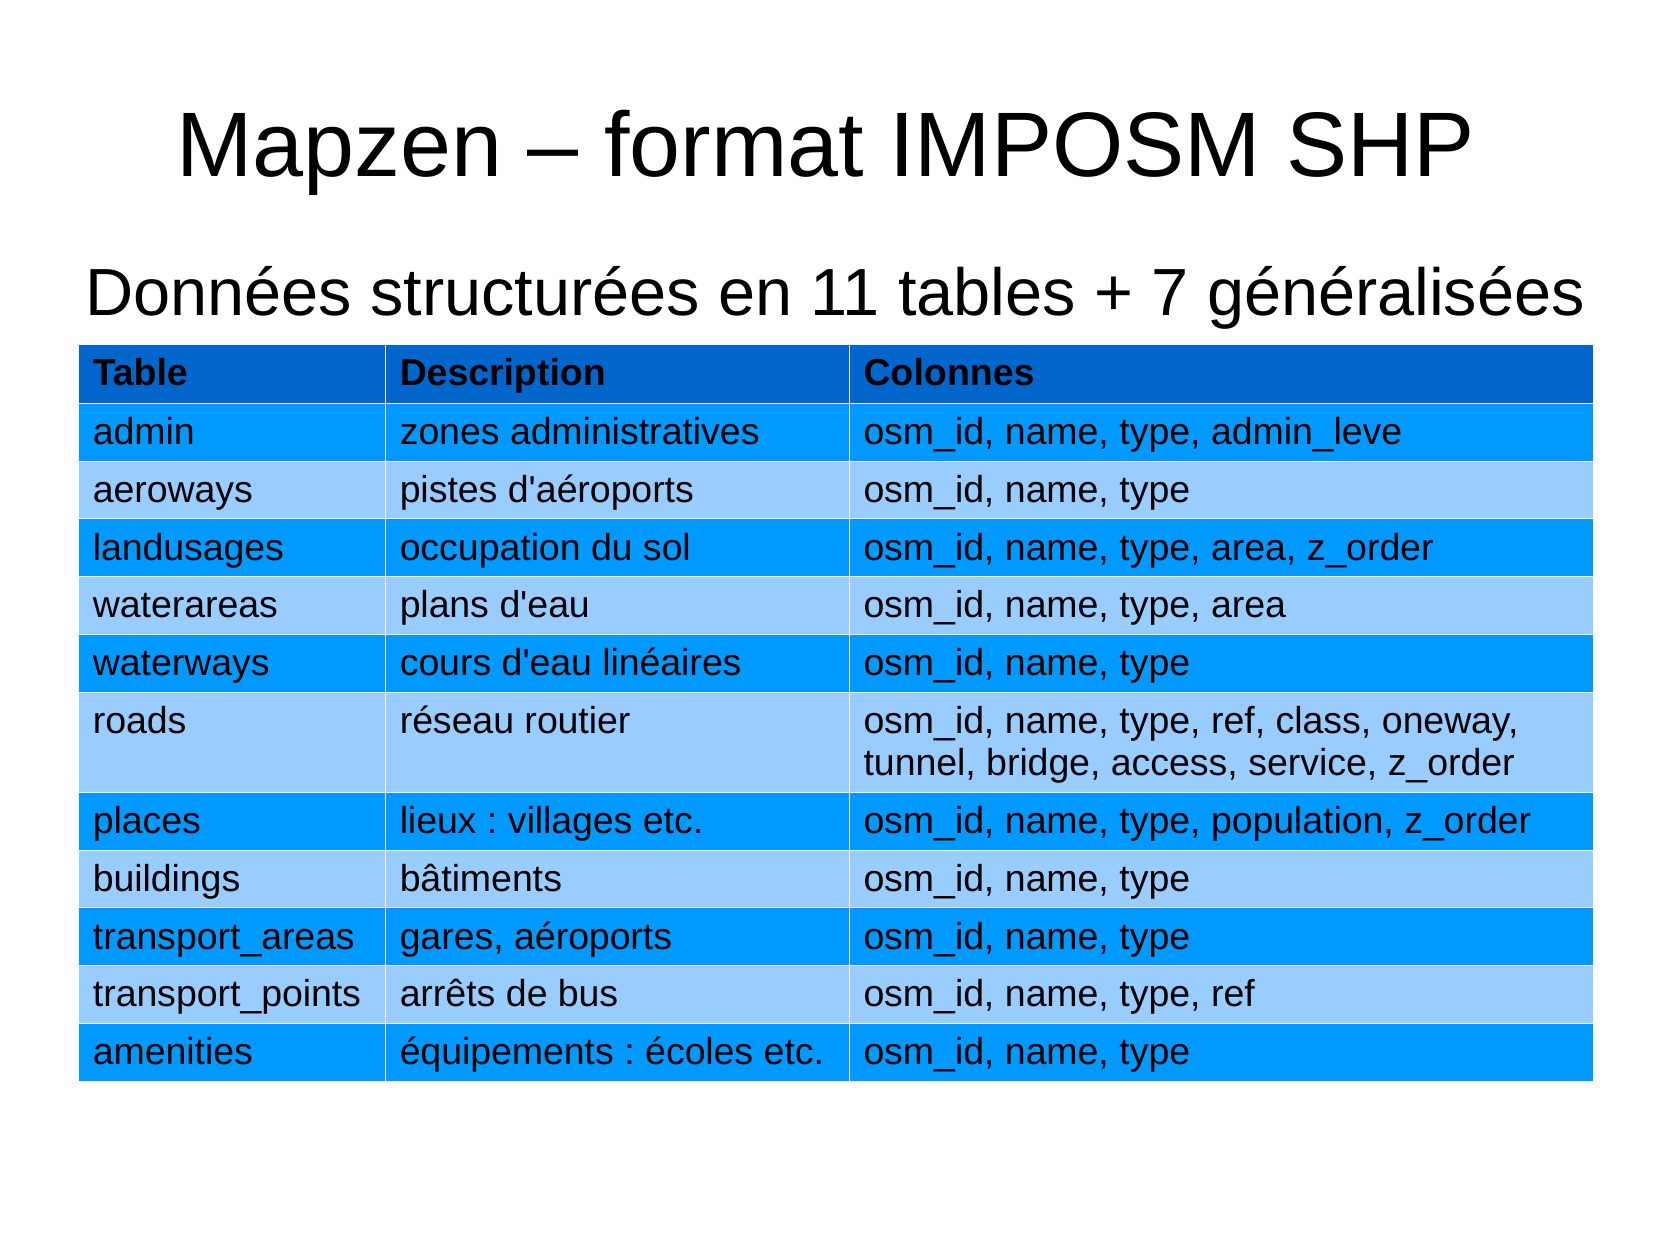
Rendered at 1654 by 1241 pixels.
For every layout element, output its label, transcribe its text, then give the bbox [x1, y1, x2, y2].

table_cell buildings [79, 851, 385, 907]
table_cell transport_areas [79, 908, 385, 965]
table_cell transport_points [79, 966, 385, 1023]
table_header Colonnes [850, 345, 1593, 403]
table_cell osm_id, name, type, area [850, 577, 1593, 634]
table_cell amenities [79, 1024, 385, 1081]
table_cell lieux : villages etc. [386, 793, 849, 850]
table_cell réseau routier [386, 693, 849, 792]
table_cell osm_id, name, type, admin_leve [850, 404, 1593, 461]
table_cell osm_id, name, type [850, 635, 1593, 692]
table_cell osm_id, name, type [850, 851, 1593, 907]
table_cell bâtiments [386, 851, 849, 907]
table_cell osm_id, name, type, ref, class, oneway, tunnel, bridge, access, service, z_order [850, 693, 1593, 792]
table_cell roads [79, 693, 385, 792]
table_cell cours d'eau linéaires [386, 635, 849, 692]
table_cell gares, aéroports [386, 908, 849, 965]
table_cell plans d'eau [386, 577, 849, 634]
table_cell osm_id, name, type [850, 462, 1593, 518]
text_box Données structurées en 11 tables + 7 généralisées [70, 239, 1622, 339]
table_cell osm_id, name, type [850, 1024, 1593, 1081]
table_header Description [386, 345, 849, 403]
table_header Table [79, 345, 385, 403]
table_cell osm_id, name, type [850, 908, 1593, 965]
table_cell admin [79, 404, 385, 461]
table_cell waterways [79, 635, 385, 692]
table_cell osm_id, name, type, ref [850, 966, 1593, 1023]
table_cell aeroways [79, 462, 385, 518]
table_cell osm_id, name, type, area, z_order [850, 519, 1593, 576]
table_cell landusages [79, 519, 385, 576]
table_cell occupation du sol [386, 519, 849, 576]
table_cell pistes d'aéroports [386, 462, 849, 518]
table_cell zones administratives [386, 404, 849, 461]
title Mapzen – format IMPOSM SHP [82, 49, 1571, 239]
table_cell arrêts de bus [386, 966, 849, 1023]
table_cell places [79, 793, 385, 850]
table_cell équipements : écoles etc. [386, 1024, 849, 1081]
table_cell waterareas [79, 577, 385, 634]
table_cell osm_id, name, type, population, z_order [850, 793, 1593, 850]
